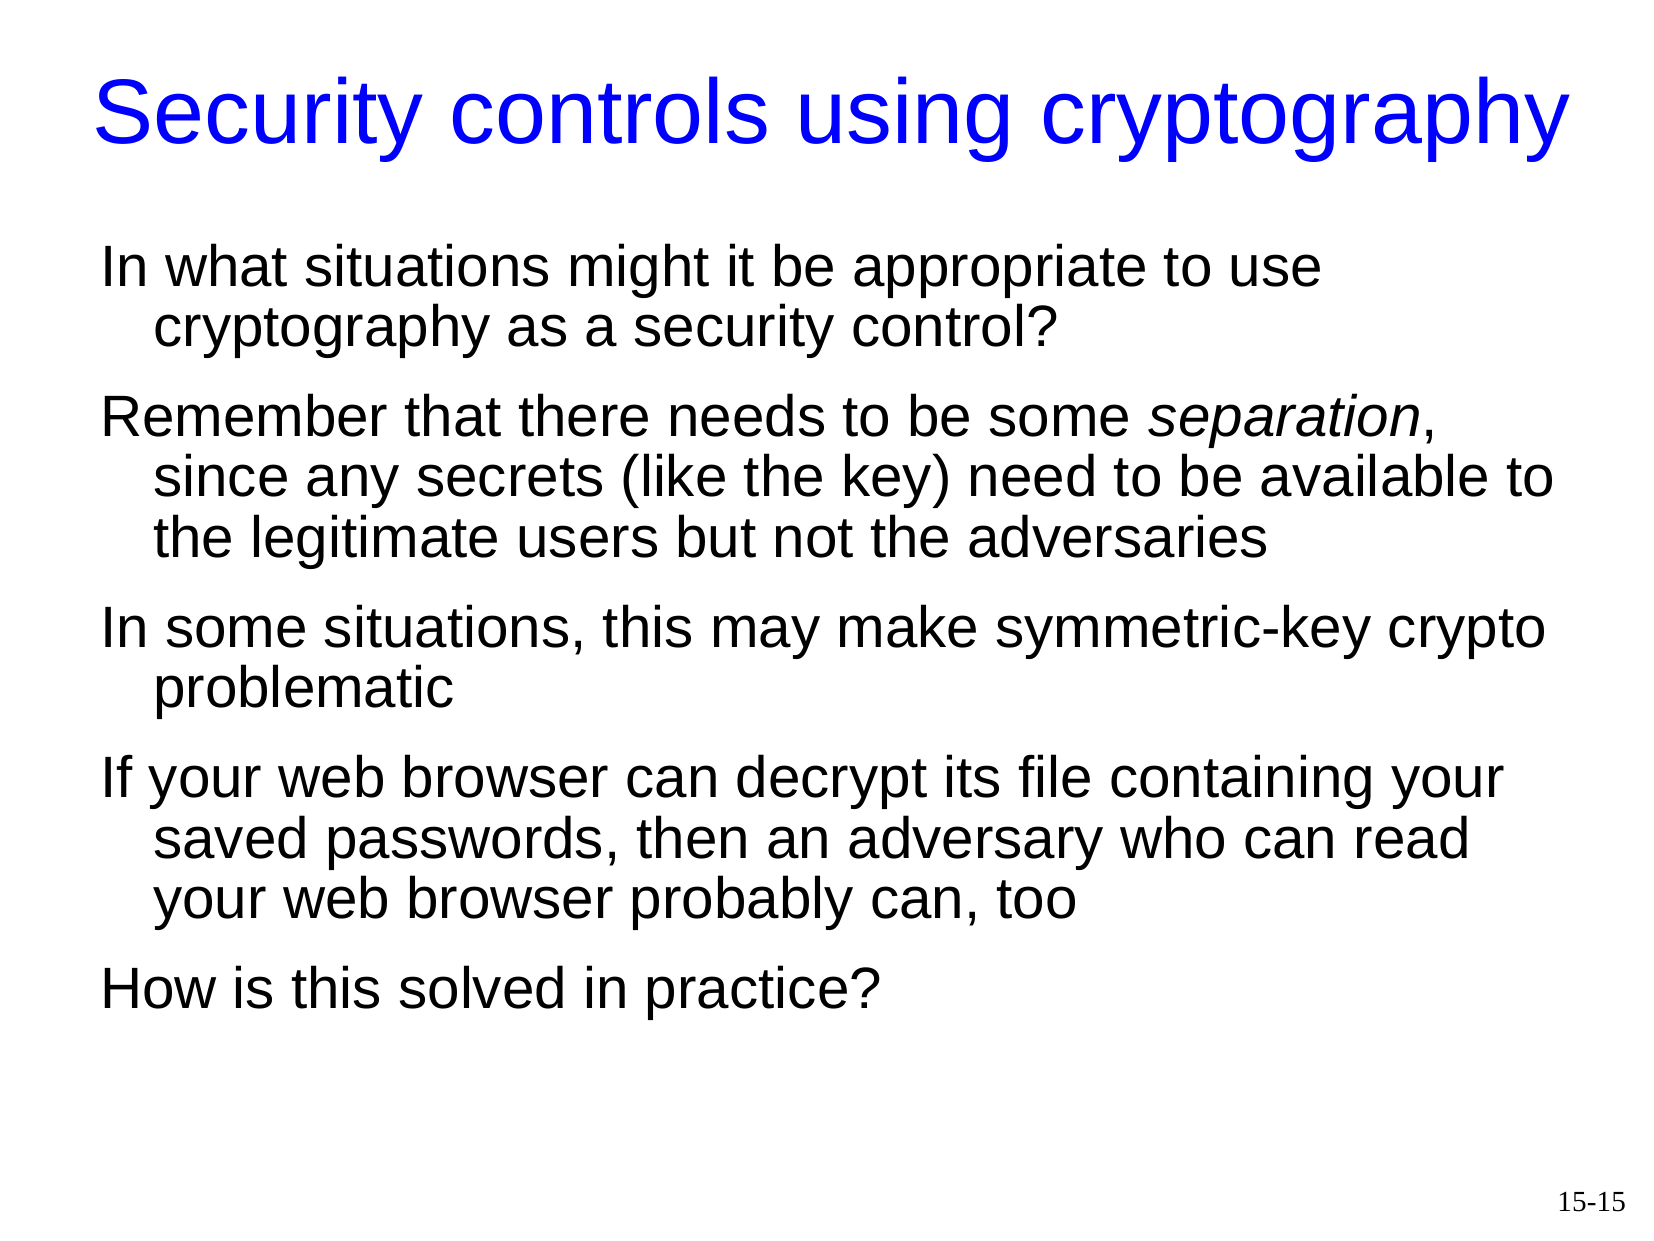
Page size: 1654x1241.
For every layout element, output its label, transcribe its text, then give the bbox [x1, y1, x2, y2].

title Security controls using cryptography [84, 18, 1573, 211]
list In what situations might it be appropriate to use cryptography as a security control? Remember that there needs to be some separation, since any secrets (like the key) need to be available to the legitimate users but not the adversaries In some situations, this may make symmetric-key crypto problematic If your web browser can decrypt its file containing your saved passwords, then an adversary who can read your web browser probably can, too How is this solved in practice? [82, 237, 1571, 1156]
